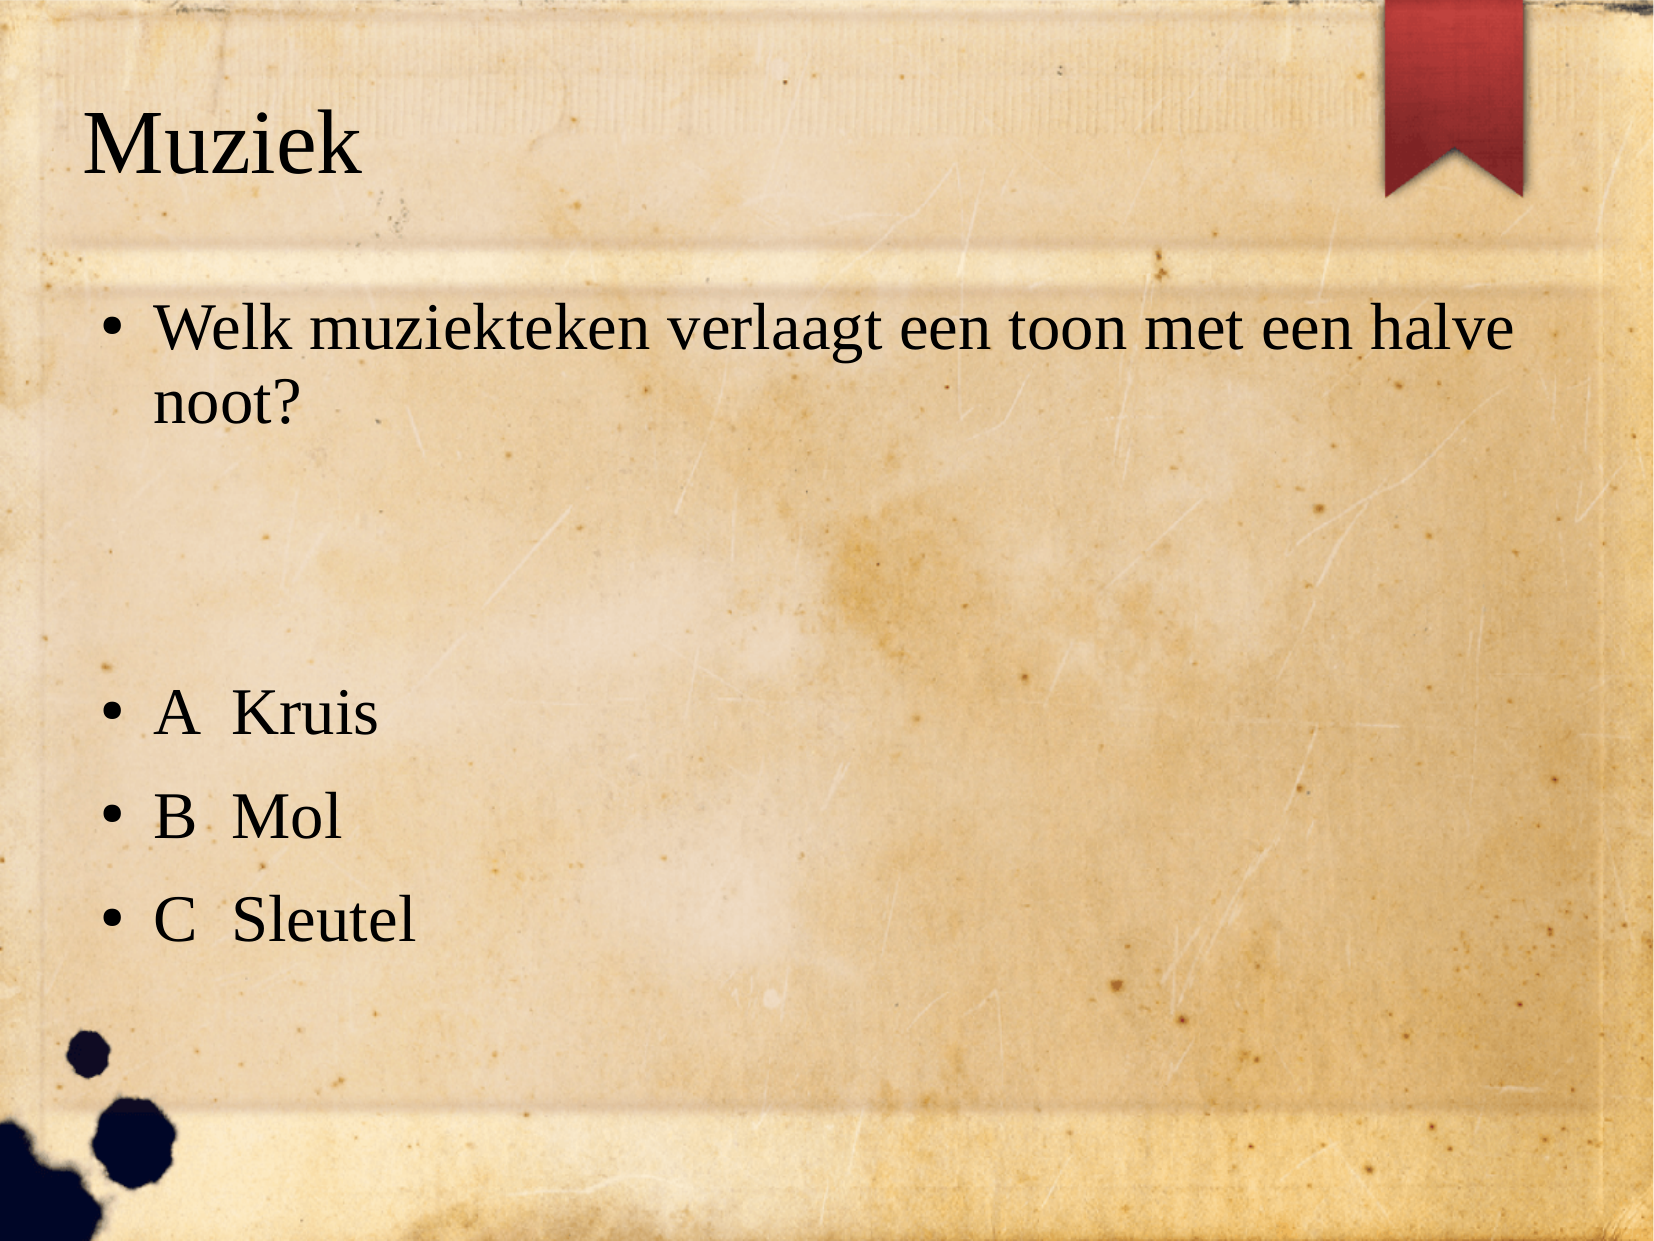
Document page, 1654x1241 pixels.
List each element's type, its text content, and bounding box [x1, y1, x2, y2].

title Muziek [82, 49, 1347, 237]
picture [0, 0, 1654, 1241]
list Welk muziekteken verlaagt een toon met een halve noot? A Kruis B Mol C Sleutel [82, 290, 1538, 1010]
